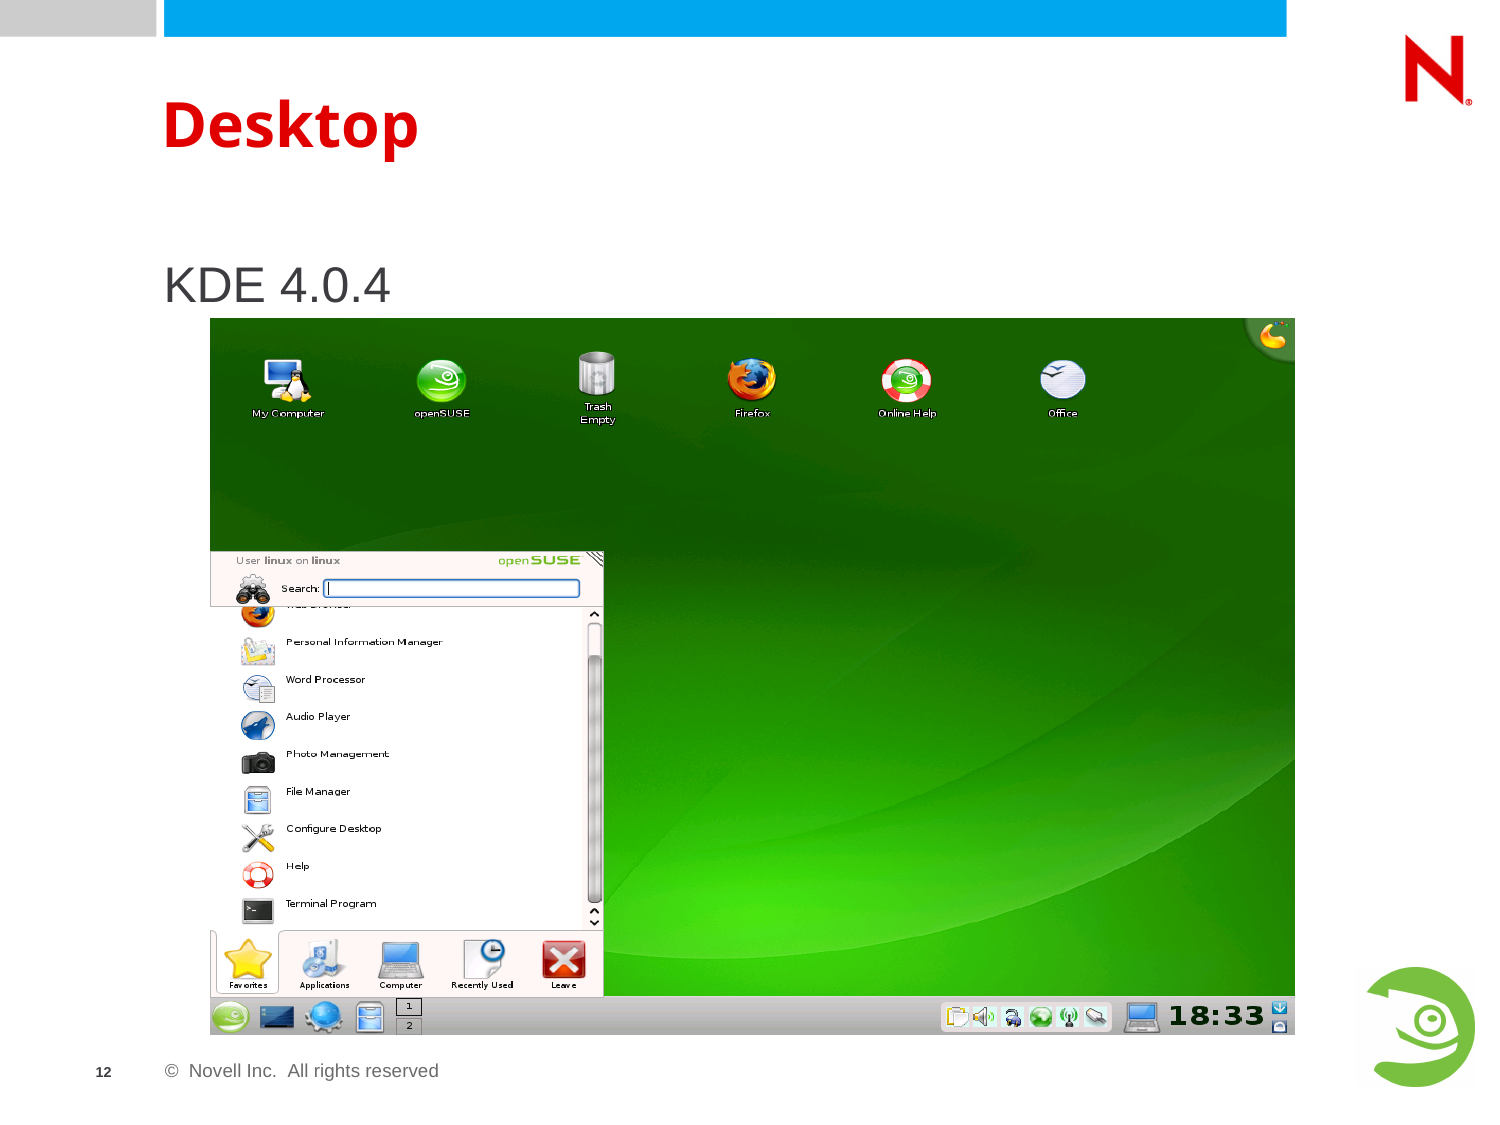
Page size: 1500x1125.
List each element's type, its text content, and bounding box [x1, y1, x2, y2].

picture [1403, 32, 1473, 107]
picture [1355, 967, 1475, 1087]
picture [210, 318, 1295, 1035]
list KDE 4.0.4 [163, 254, 1404, 986]
title Desktop [161, 41, 1383, 205]
